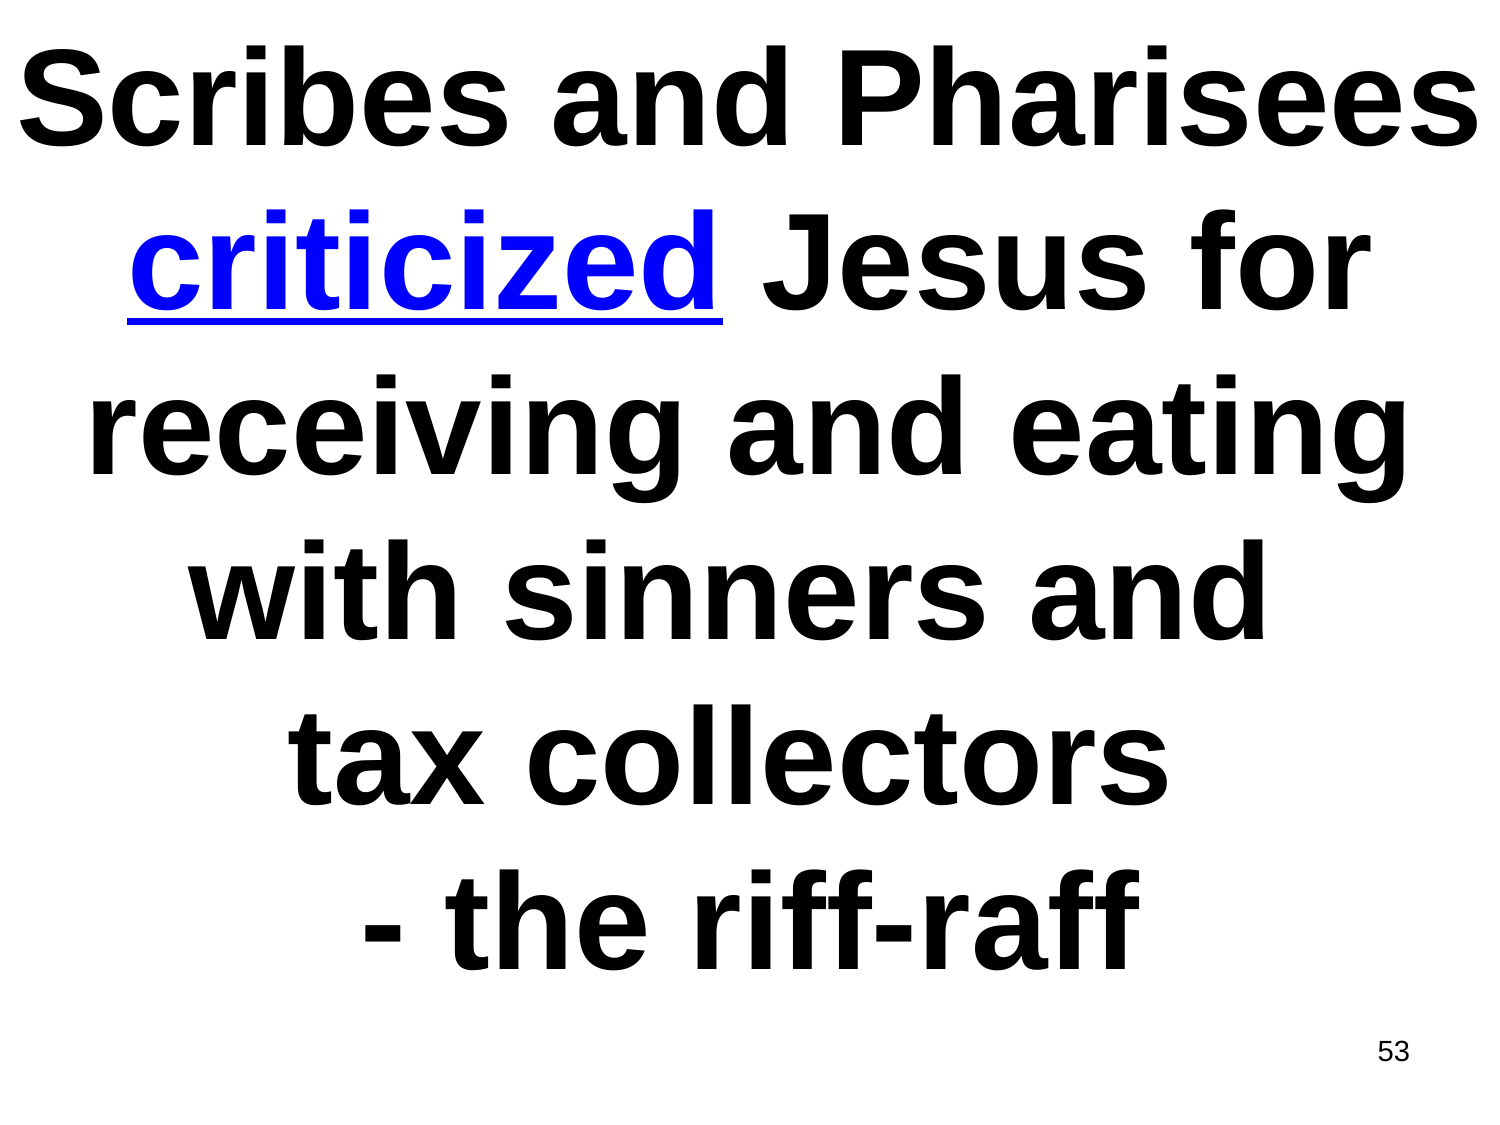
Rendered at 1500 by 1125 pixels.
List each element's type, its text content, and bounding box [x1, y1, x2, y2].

text_box Scribes and Pharisees criticized Jesus for receiving and eating with sinners and tax collectors - the riff-raff [0, 0, 1500, 1125]
